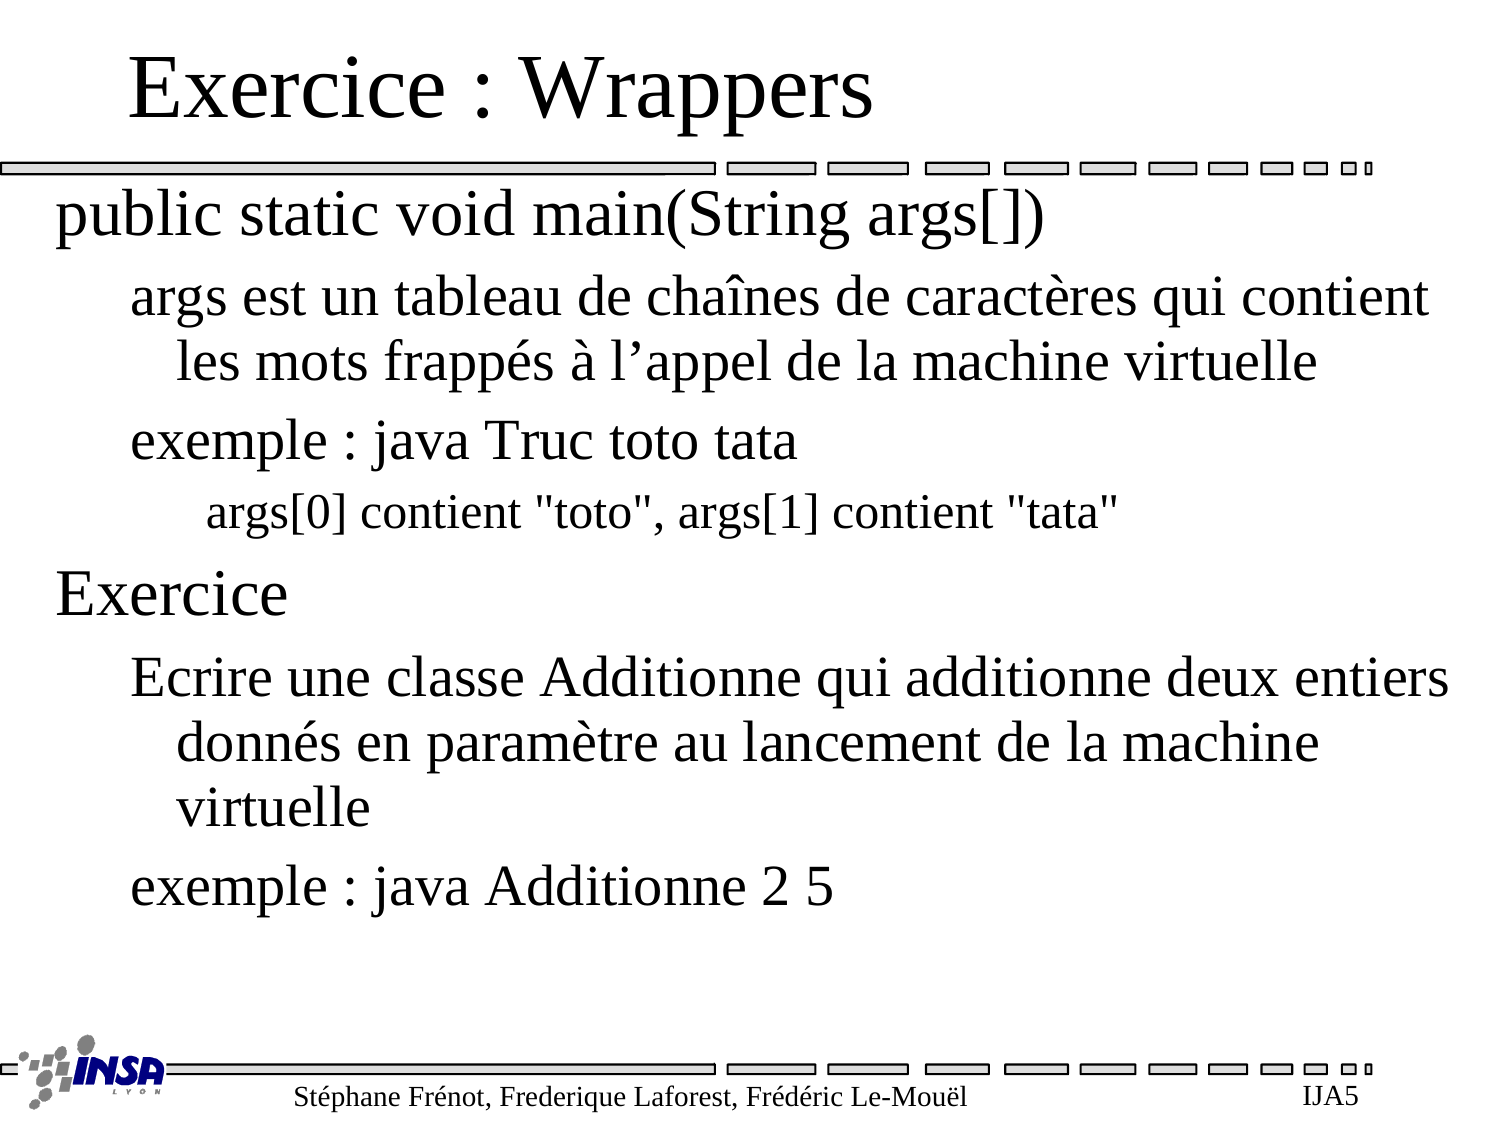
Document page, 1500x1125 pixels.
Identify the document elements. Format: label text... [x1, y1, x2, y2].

title Exercice : Wrappers [112, 0, 1388, 172]
list public static void main(String args[]) args est un tableau de chaînes de caractères qui contient les mots frappés à l’appel de la machine virtuelle exemple : java Truc toto tata args[0] contient "toto", args[1] contient "tata" Exercice Ecrire une classe Additionne qui additionne deux entiers donnés en paramètre au lancement de la machine virtuelle exemple : java Additionne 2 5 [41, 172, 1471, 1050]
